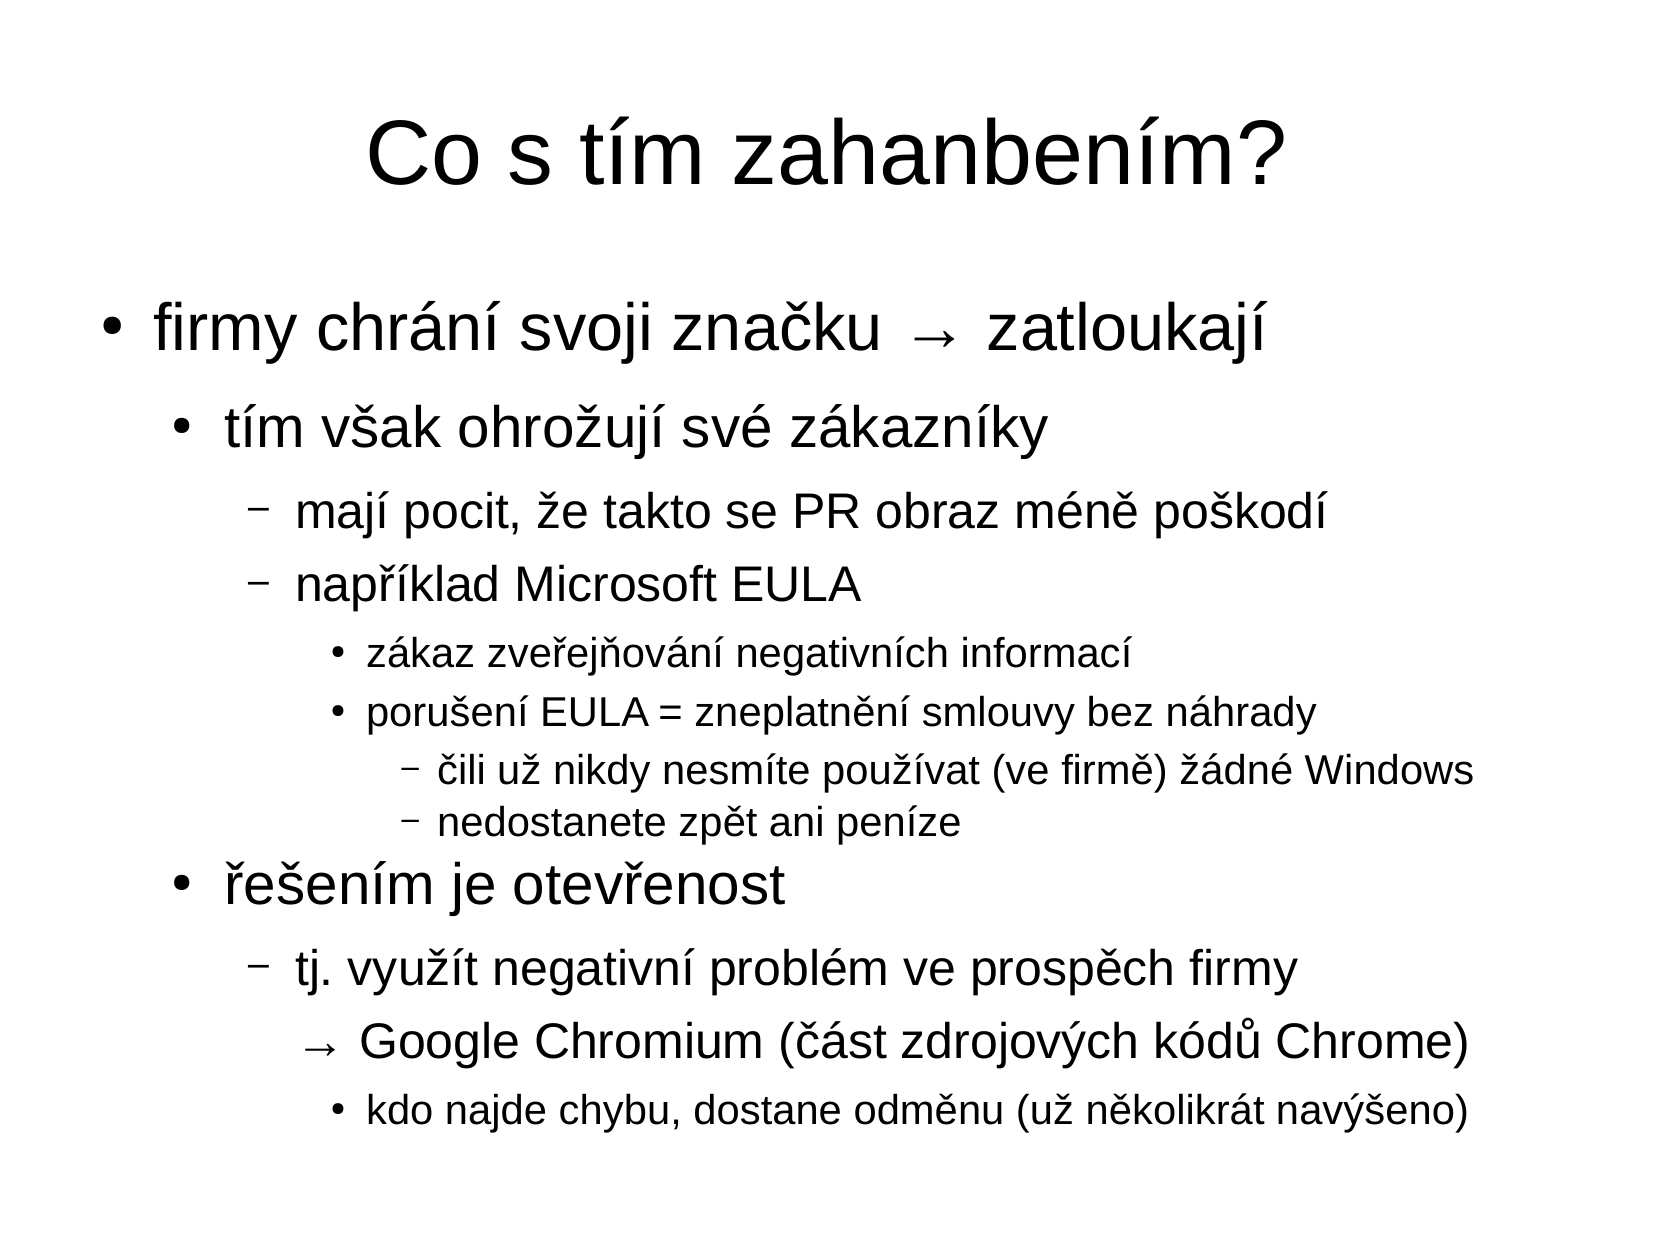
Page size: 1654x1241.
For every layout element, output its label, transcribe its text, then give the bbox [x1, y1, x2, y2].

list firmy chrání svoji značku → zatloukají tím však ohrožují své zákazníky mají pocit, že takto se PR obraz méně poškodí například Microsoft EULA zákaz zveřejňování negativních informací porušení EULA = zneplatnění smlouvy bez náhrady čili už nikdy nesmíte používat (ve firmě) žádné Windows nedostanete zpět ani peníze řešením je otevřenost tj. využít negativní problém ve prospěch firmy → Google Chromium (část zdrojových kódů Chrome) kdo najde chybu, dostane odměnu (už několikrát navýšeno) [82, 290, 1571, 1134]
title Co s tím zahanbením? [82, 49, 1571, 257]
